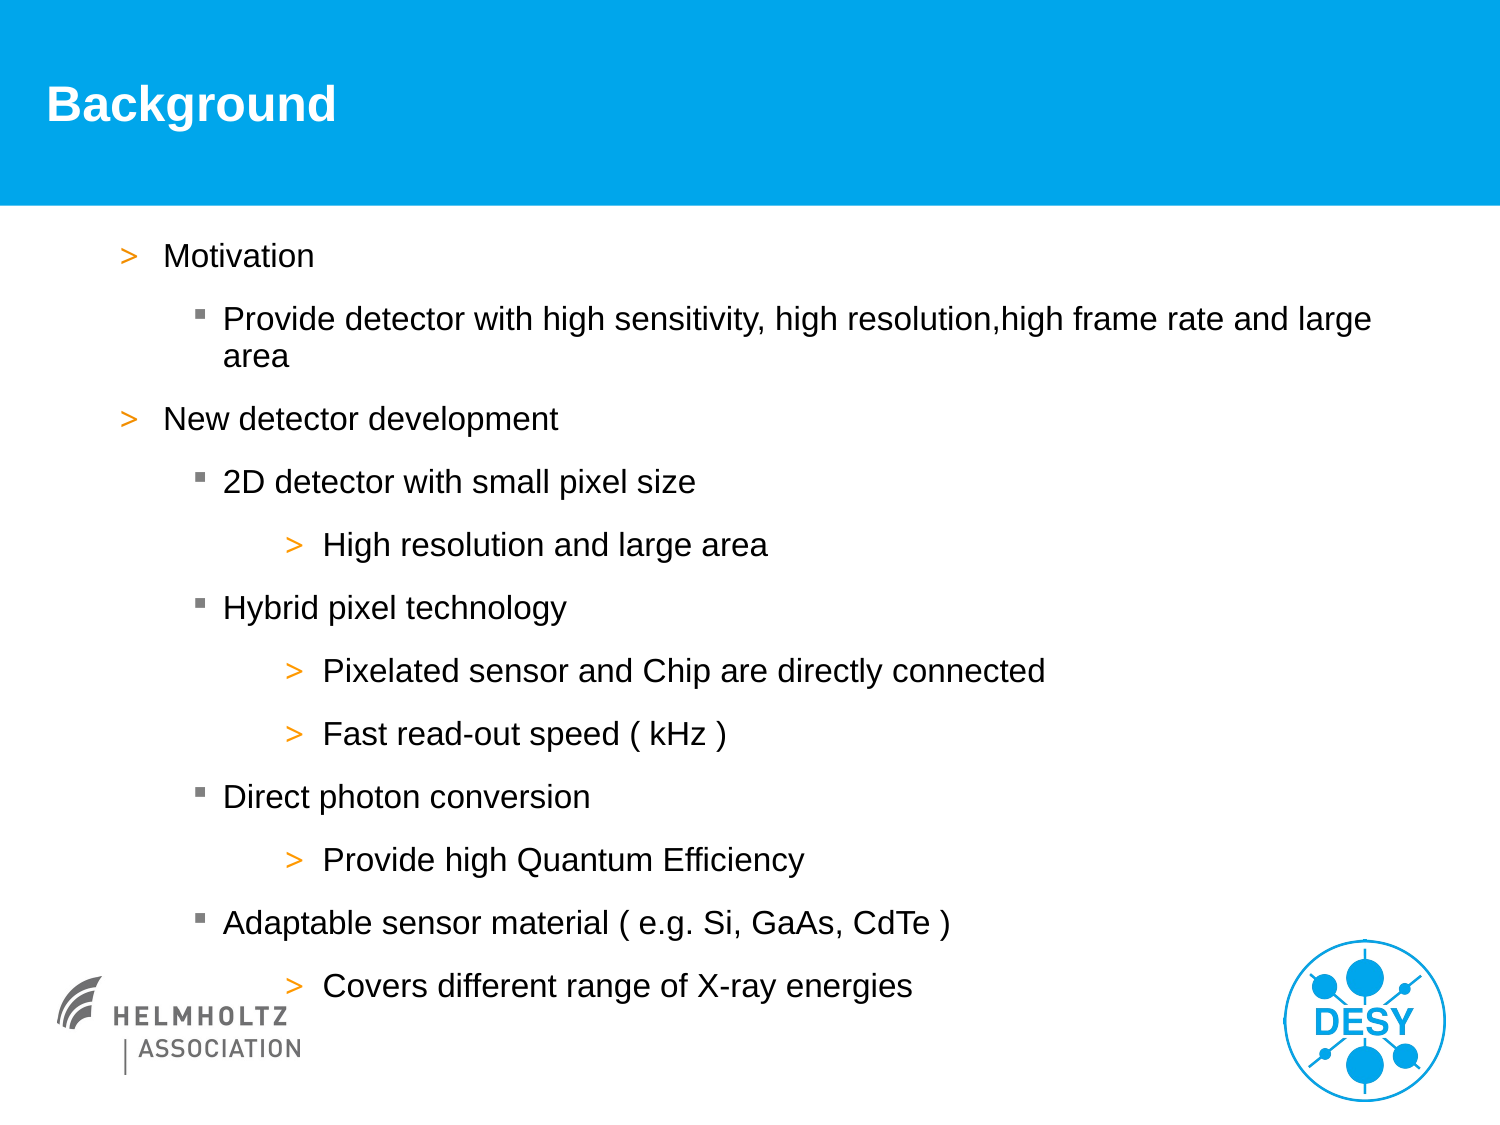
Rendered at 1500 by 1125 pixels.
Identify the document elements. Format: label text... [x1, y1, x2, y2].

title Background [46, 0, 1444, 208]
picture [1379, 1035, 1446, 1102]
picture [1427, 939, 1446, 1007]
list Motivation Provide detector with high sensitivity, high resolution,high frame rate and large area New detector development 2D detector with small pixel size High resolution and large area Hybrid pixel technology Pixelated sensor and Chip are directly connected Fast read-out speed ( kHz ) Direct photon conversion Provide high Quantum Efficiency Adaptable sensor material ( e.g. Si, GaAs, CdTe ) Covers different range of X-ray energies [76, 237, 1427, 1005]
picture [1283, 1027, 1351, 1102]
picture [57, 976, 300, 1075]
picture [1287, 975, 1443, 1099]
